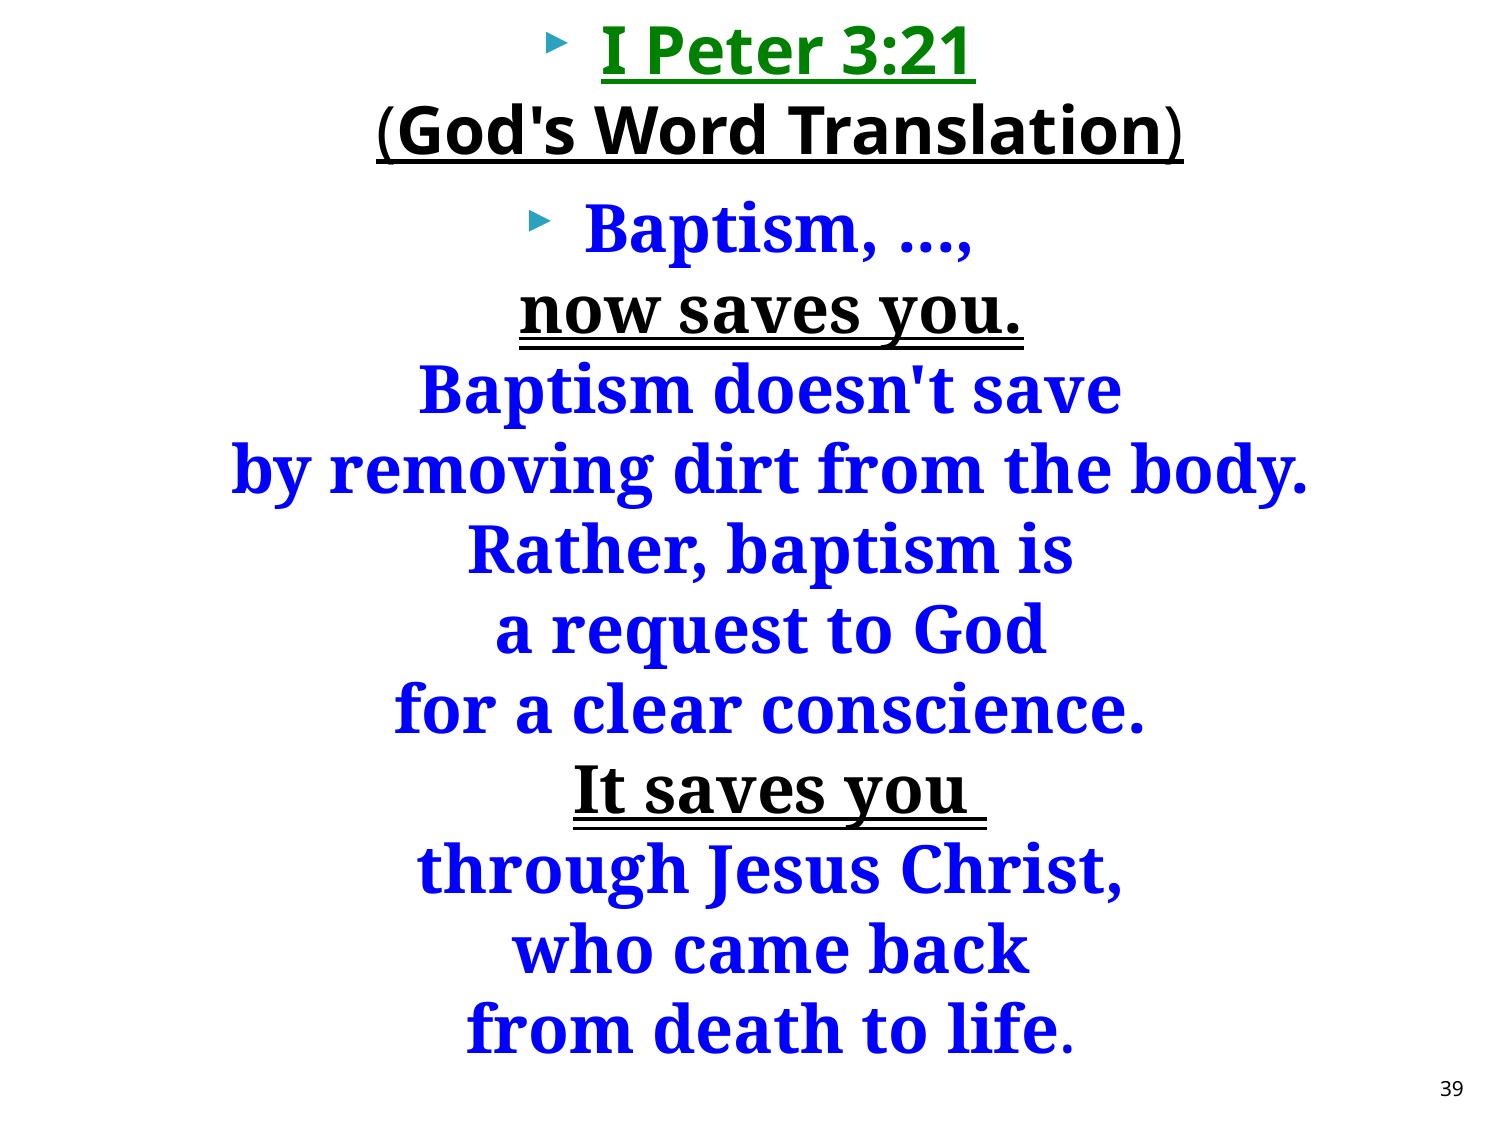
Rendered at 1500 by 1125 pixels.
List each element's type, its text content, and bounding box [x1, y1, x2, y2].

list I Peter 3:21 (God's Word Translation) Baptism, ..., now saves you. Baptism doesn't save by removing dirt from the body. Rather, baptism is a request to God for a clear conscience. It saves you through Jesus Christ, who came back from death to life. [0, 0, 1500, 1125]
slide_number <number> [1418, 1051, 1479, 1112]
